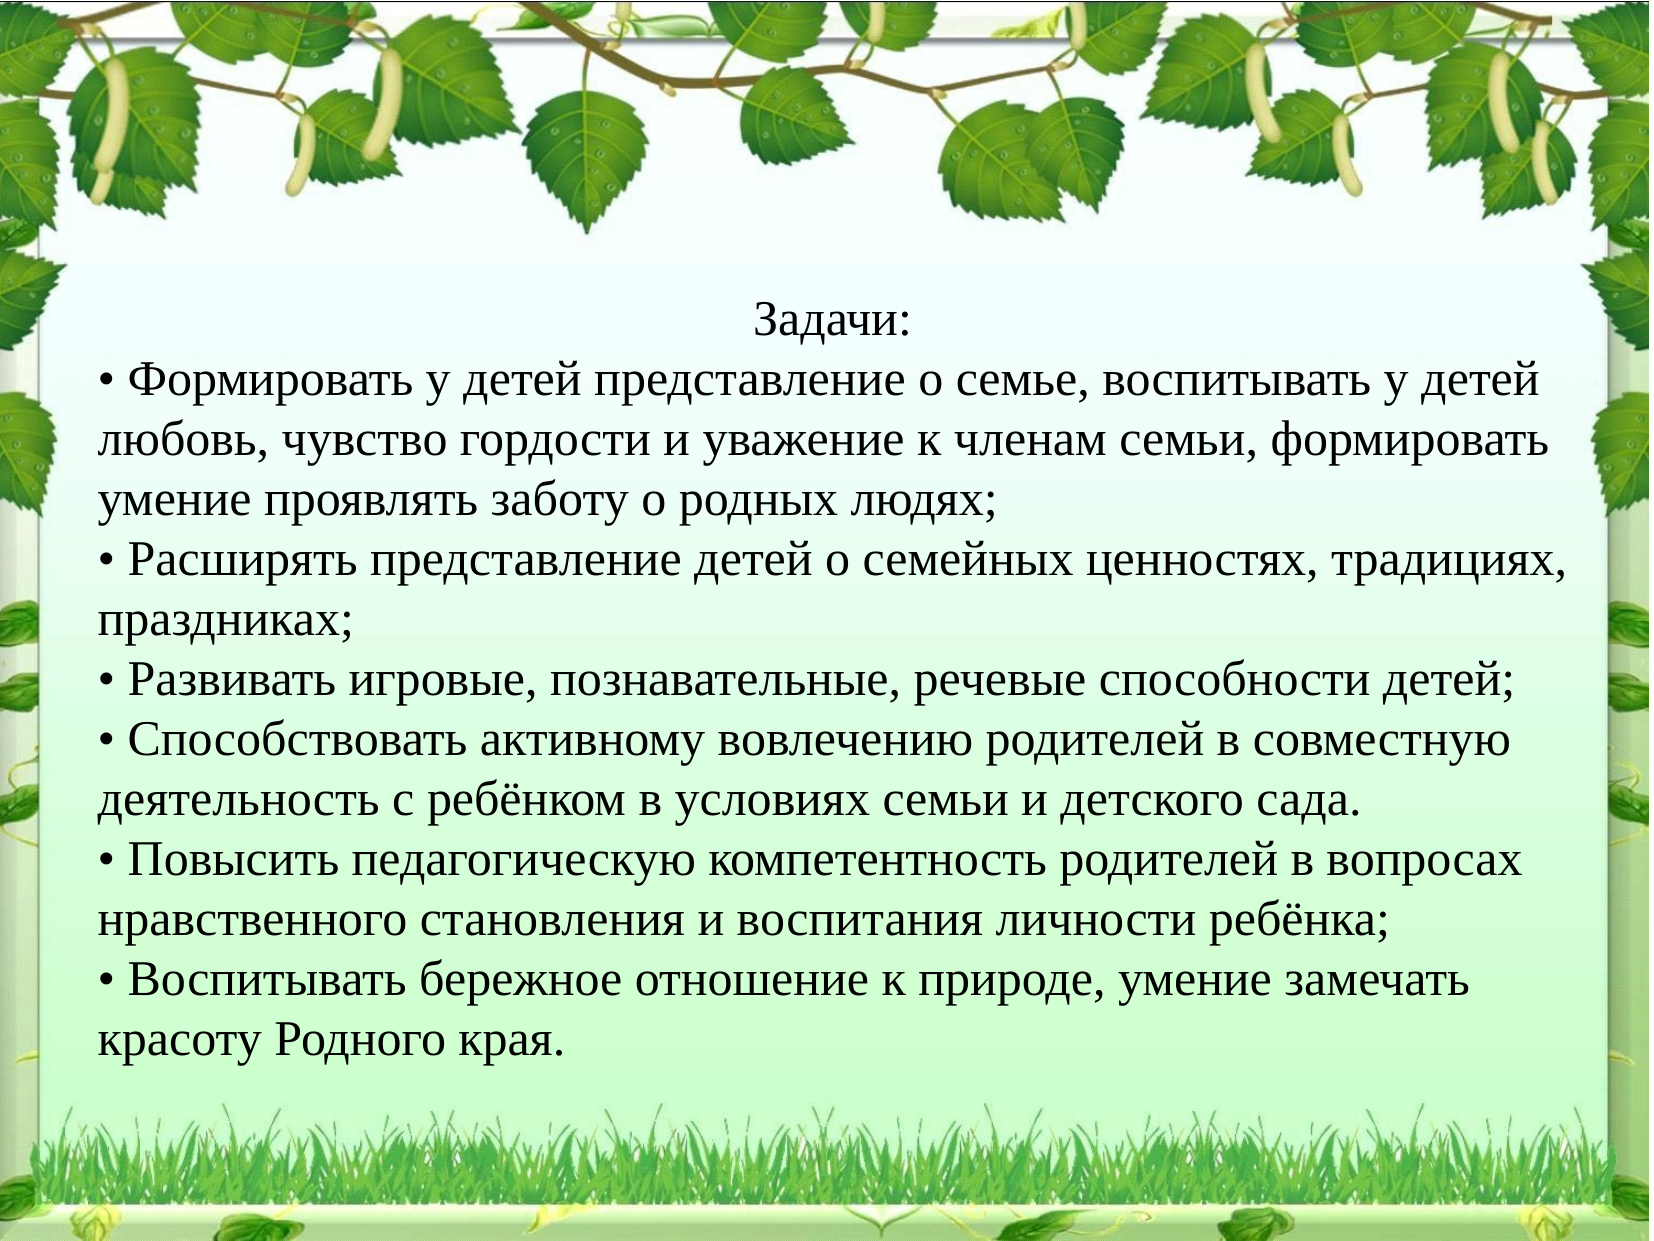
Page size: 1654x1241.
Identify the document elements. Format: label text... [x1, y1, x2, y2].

picture [0, 1, 1649, 1241]
text_box Задачи: • Формировать у детей представление о семье, воспитывать у детей любовь, чувство гордости и уважение к членам семьи, формировать умение проявлять заботу о родных людях; • Расширять представление детей о семейных ценностях, традициях, праздниках; • Развивать игровые, познавательные, речевые способности детей; • Способствовать активному вовлечению родителей в совместную деятельность с ребёнком в условиях семьи и детского сада. • Повысить педагогическую компетентность родителей в вопросах нравственного становления и воспитания личности ребёнка; • Воспитывать бережное отношение к природе, умение замечать красоту Родного края. [82, 277, 1583, 1141]
